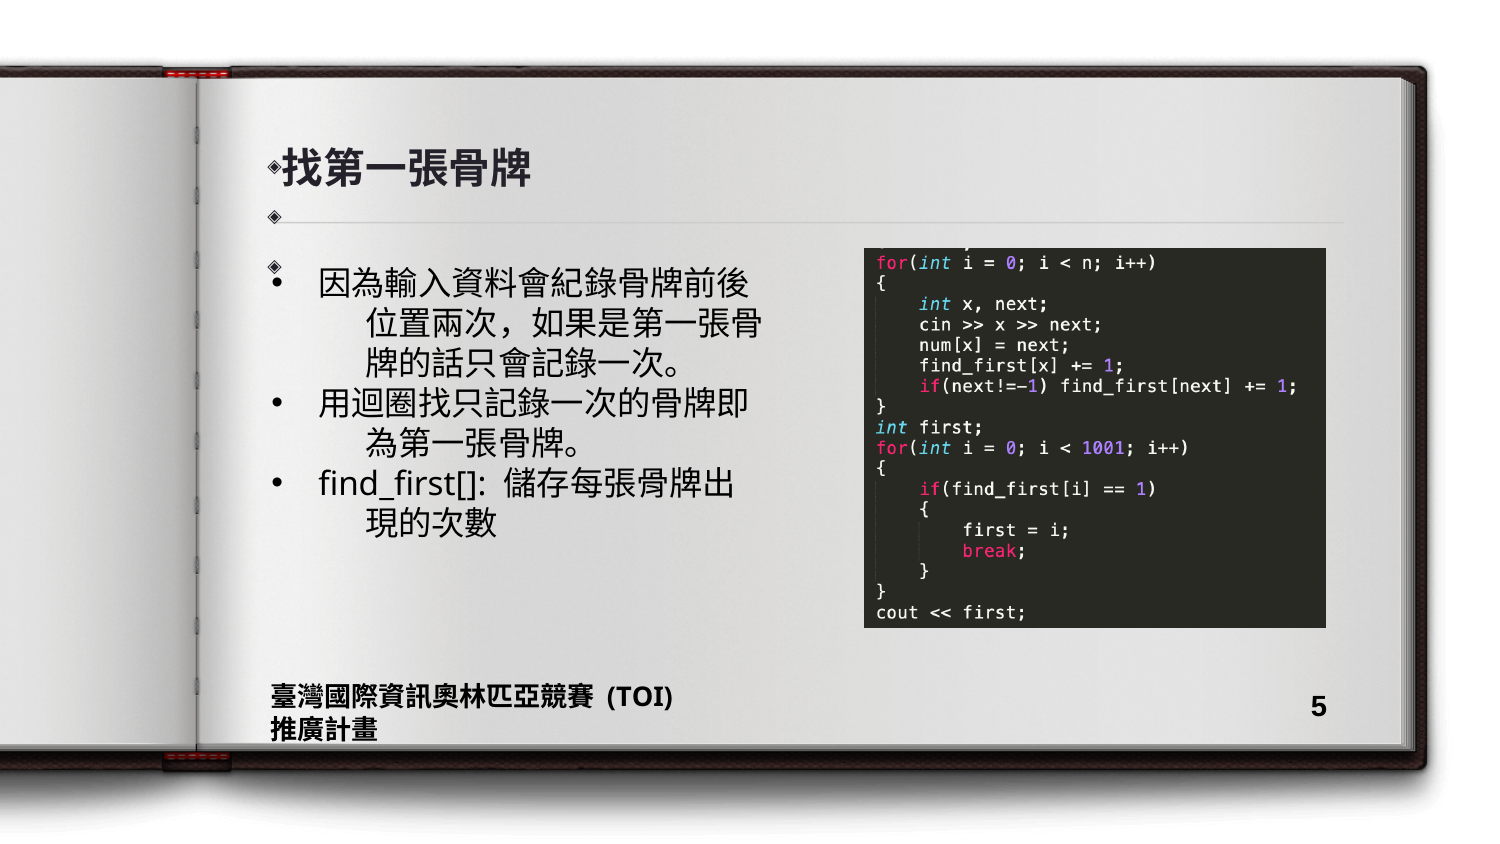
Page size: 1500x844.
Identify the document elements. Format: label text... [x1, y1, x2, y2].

text_box 找第一張骨牌 [252, 126, 746, 216]
text_box [1295, 672, 1386, 737]
text_box 因為輸入資料會紀錄骨牌前後位置兩次，如果是第一張骨牌的話只會記錄一次。 用迴圈找只記錄一次的骨牌即為第一張骨牌。 find_first[]: 儲存每張骨牌出現的次數 [256, 255, 784, 628]
picture [864, 248, 1326, 628]
